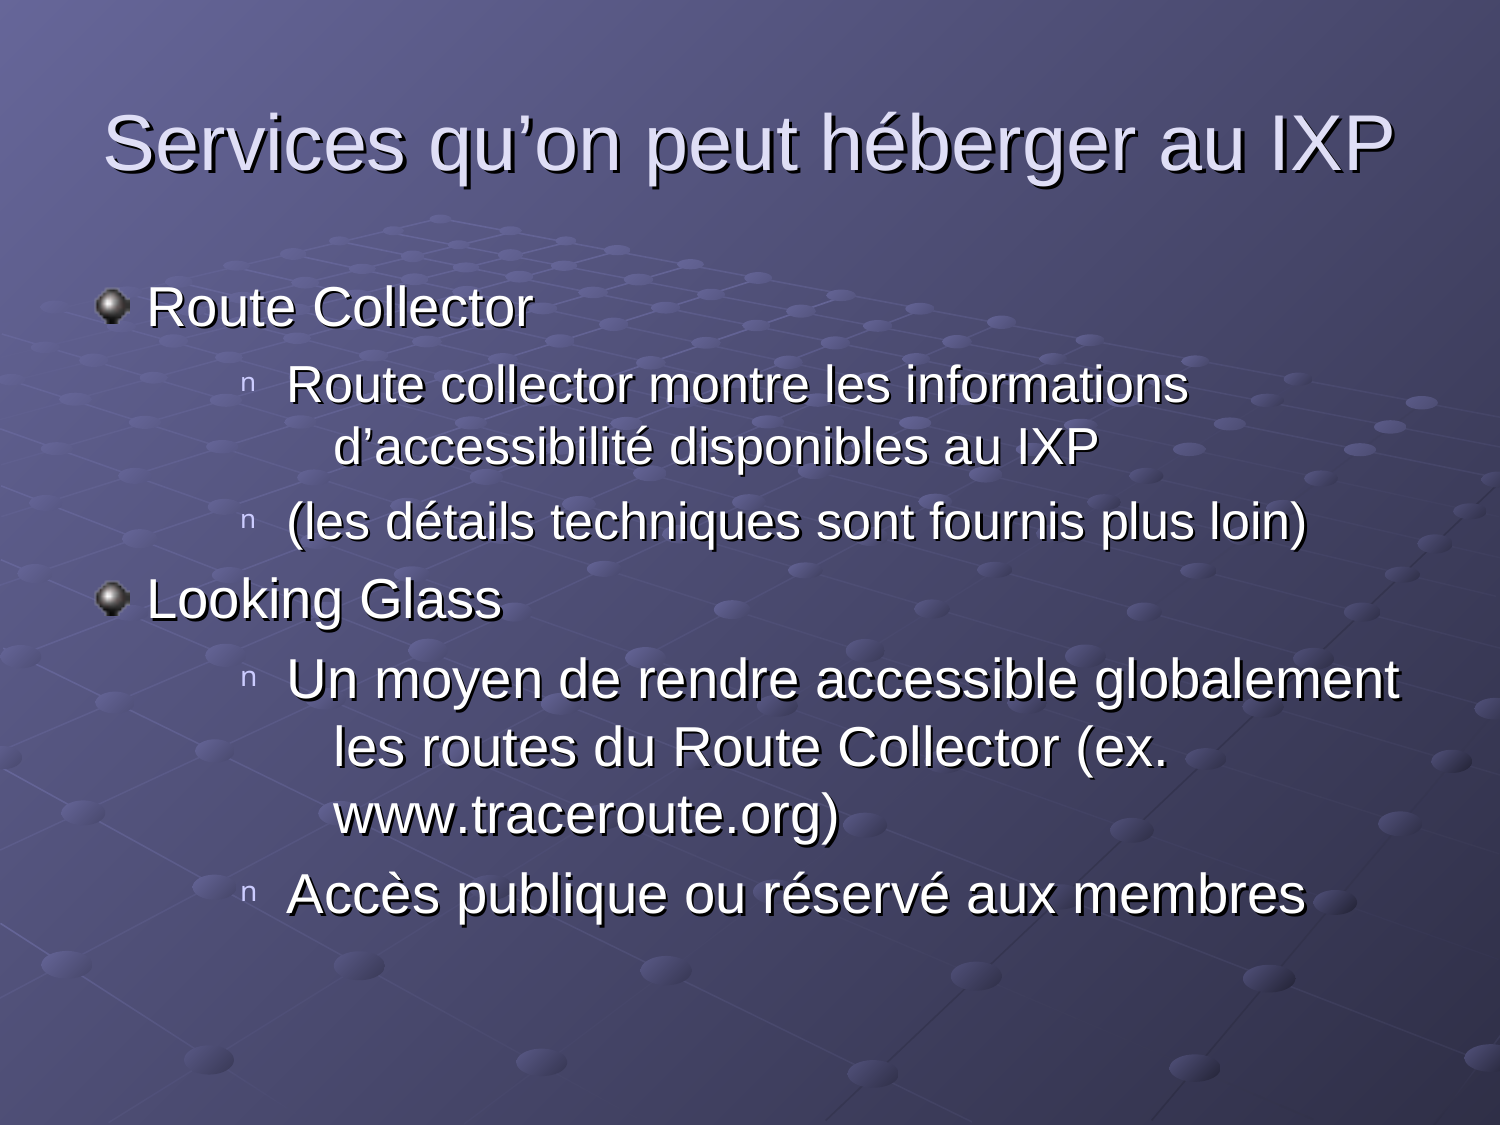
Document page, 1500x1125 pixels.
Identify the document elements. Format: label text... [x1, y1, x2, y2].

title Services qu’on peut héberger au IXP [75, 45, 1426, 233]
list Route Collector Route collector montre les informations d’accessibilité disponibles au IXP (les détails techniques sont fournis plus loin) Looking Glass Un moyen de rendre accessible globalement les routes du Route Collector (ex. www.traceroute.org) Accès publique ou réservé aux membres [75, 262, 1426, 1007]
